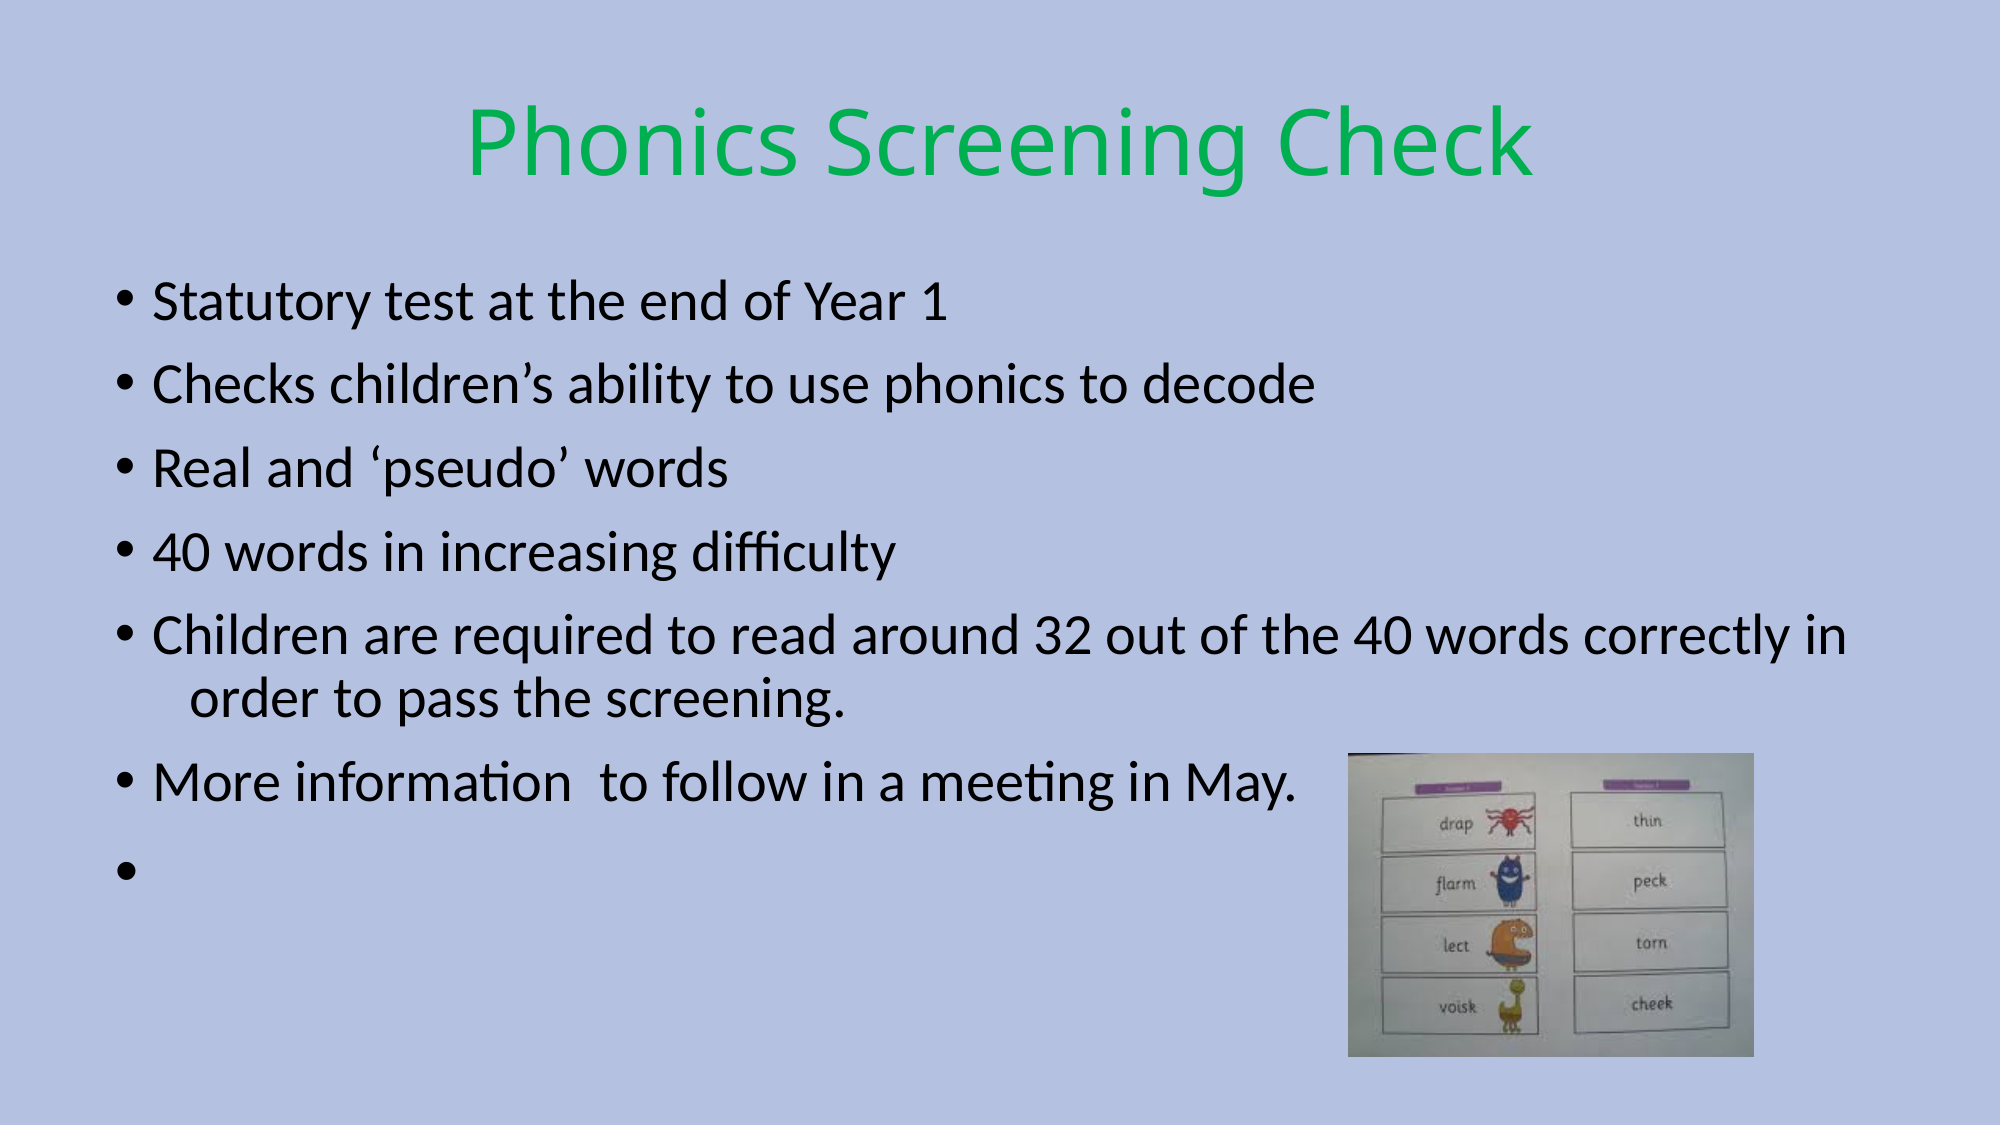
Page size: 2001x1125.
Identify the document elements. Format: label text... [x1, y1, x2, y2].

picture [1348, 753, 1754, 1057]
title Phonics Screening Check [99, 45, 1900, 233]
list Statutory test at the end of Year 1 Checks children’s ability to use phonics to decode Real and ‘pseudo’ words 40 words in increasing difficulty Children are required to read around 32 out of the 40 words correctly in order to pass the screening. More information to follow in a meeting in May. [99, 262, 1900, 1005]
